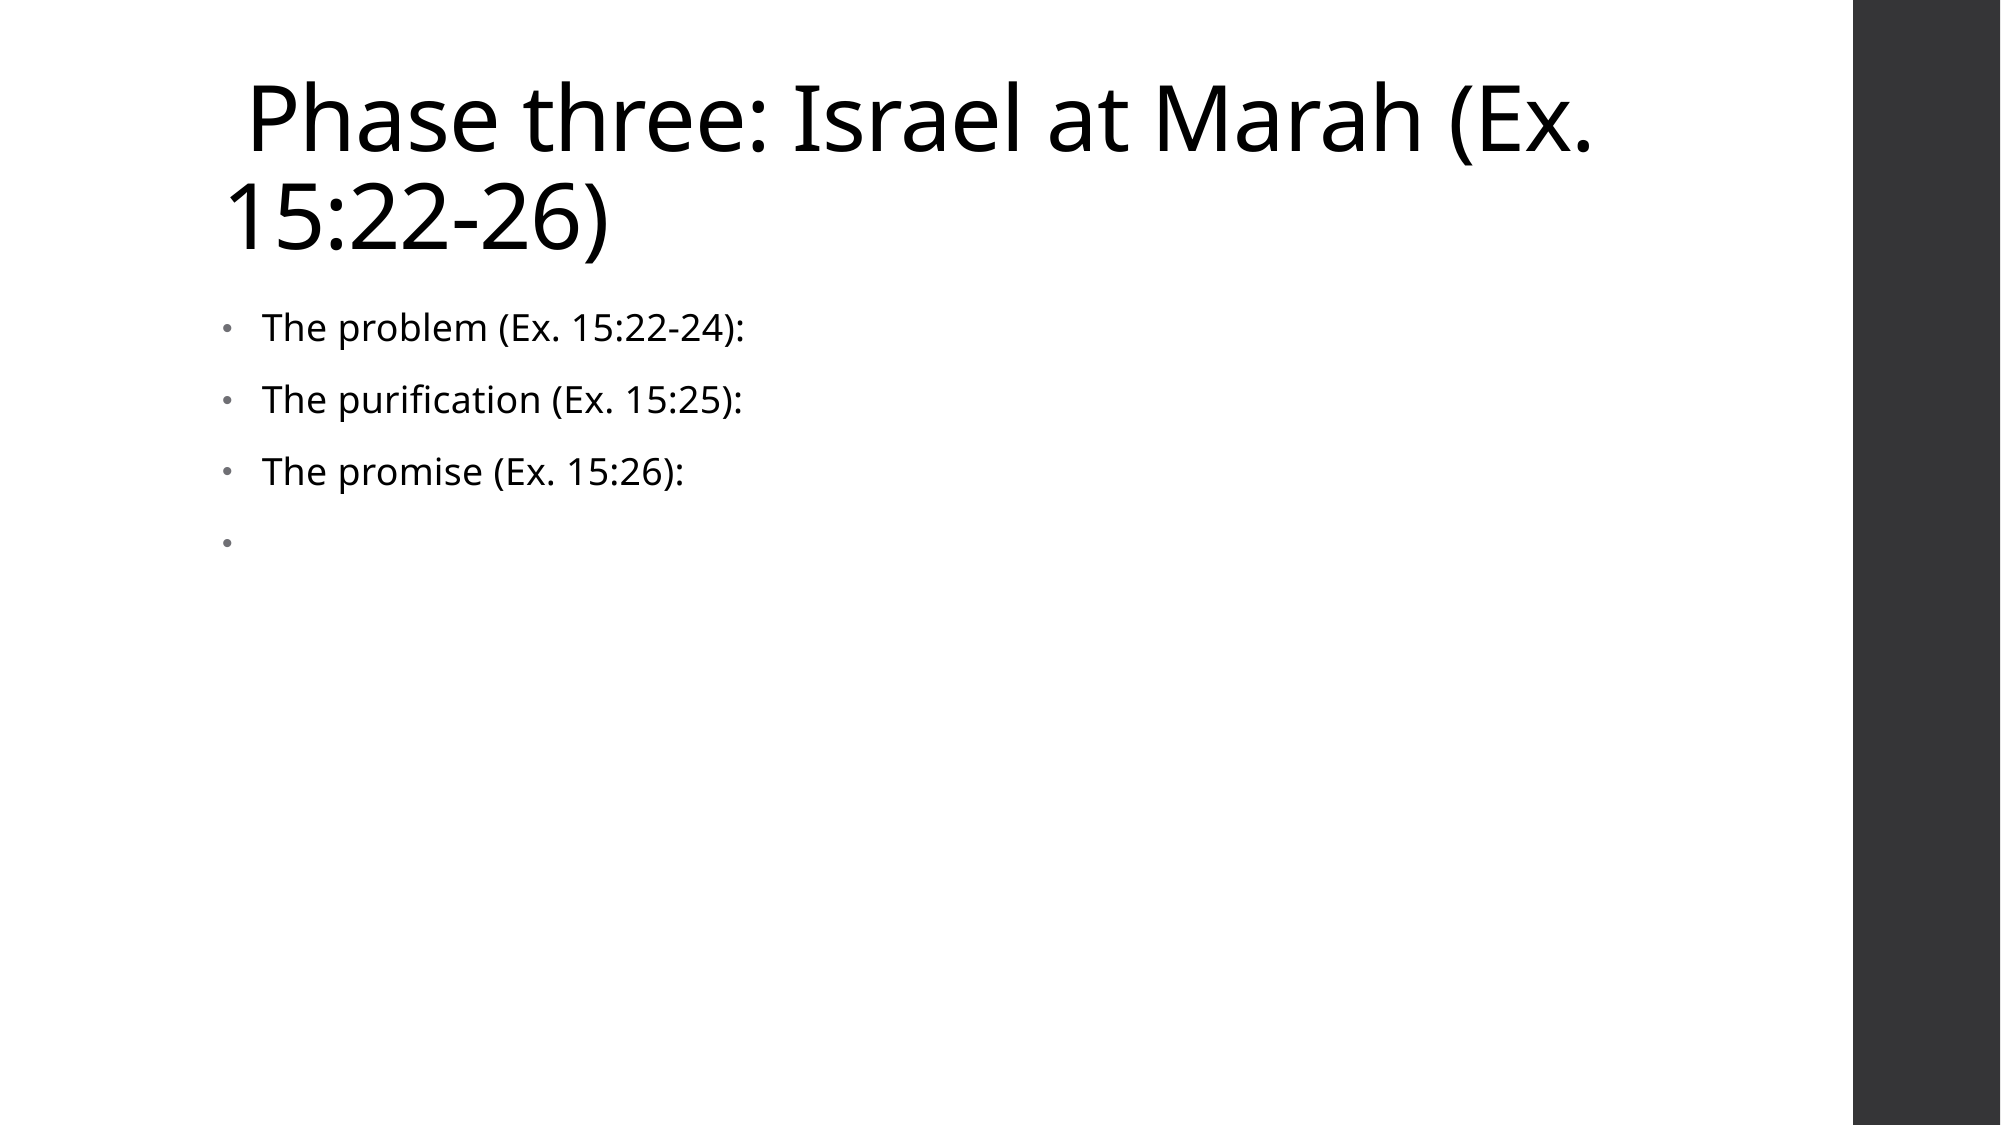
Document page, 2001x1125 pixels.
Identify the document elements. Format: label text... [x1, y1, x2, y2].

title Phase three: Israel at Marah (Ex. 15:22-26) [206, 60, 1797, 278]
list The problem (Ex. 15:22-24): The purification (Ex. 15:25): The promise (Ex. 15:26): [206, 299, 1617, 1014]
